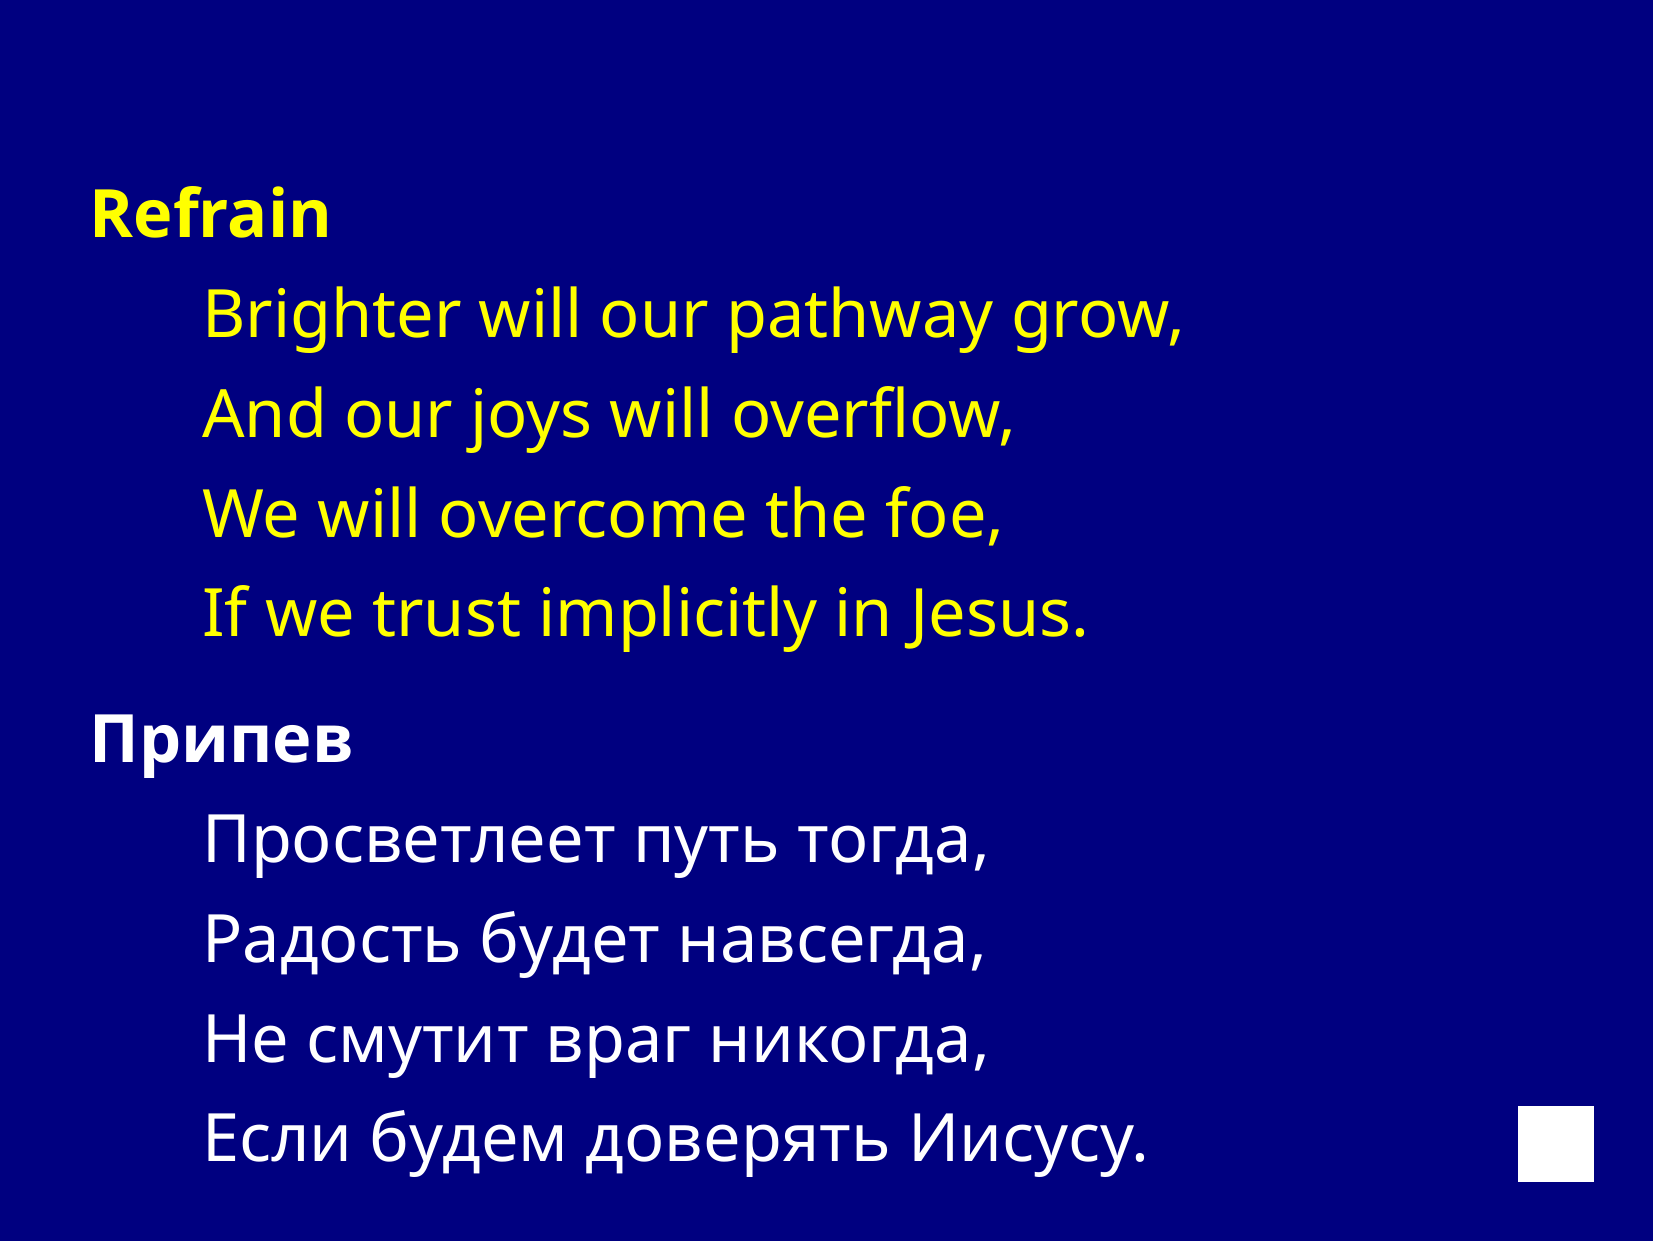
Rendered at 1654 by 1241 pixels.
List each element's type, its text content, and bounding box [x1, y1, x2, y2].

text_box Refrain Brighter will our pathway grow, And our joys will overflow, We will overcome the foe, If we trust implicitly in Jesus. [75, 150, 1576, 638]
text_box [1518, 1106, 1594, 1182]
text_box Припев Просветлеет путь тогда, Радость будет навсегда, Не смутит враг никогда, Если будем доверять Иисусу. [75, 675, 1576, 1163]
